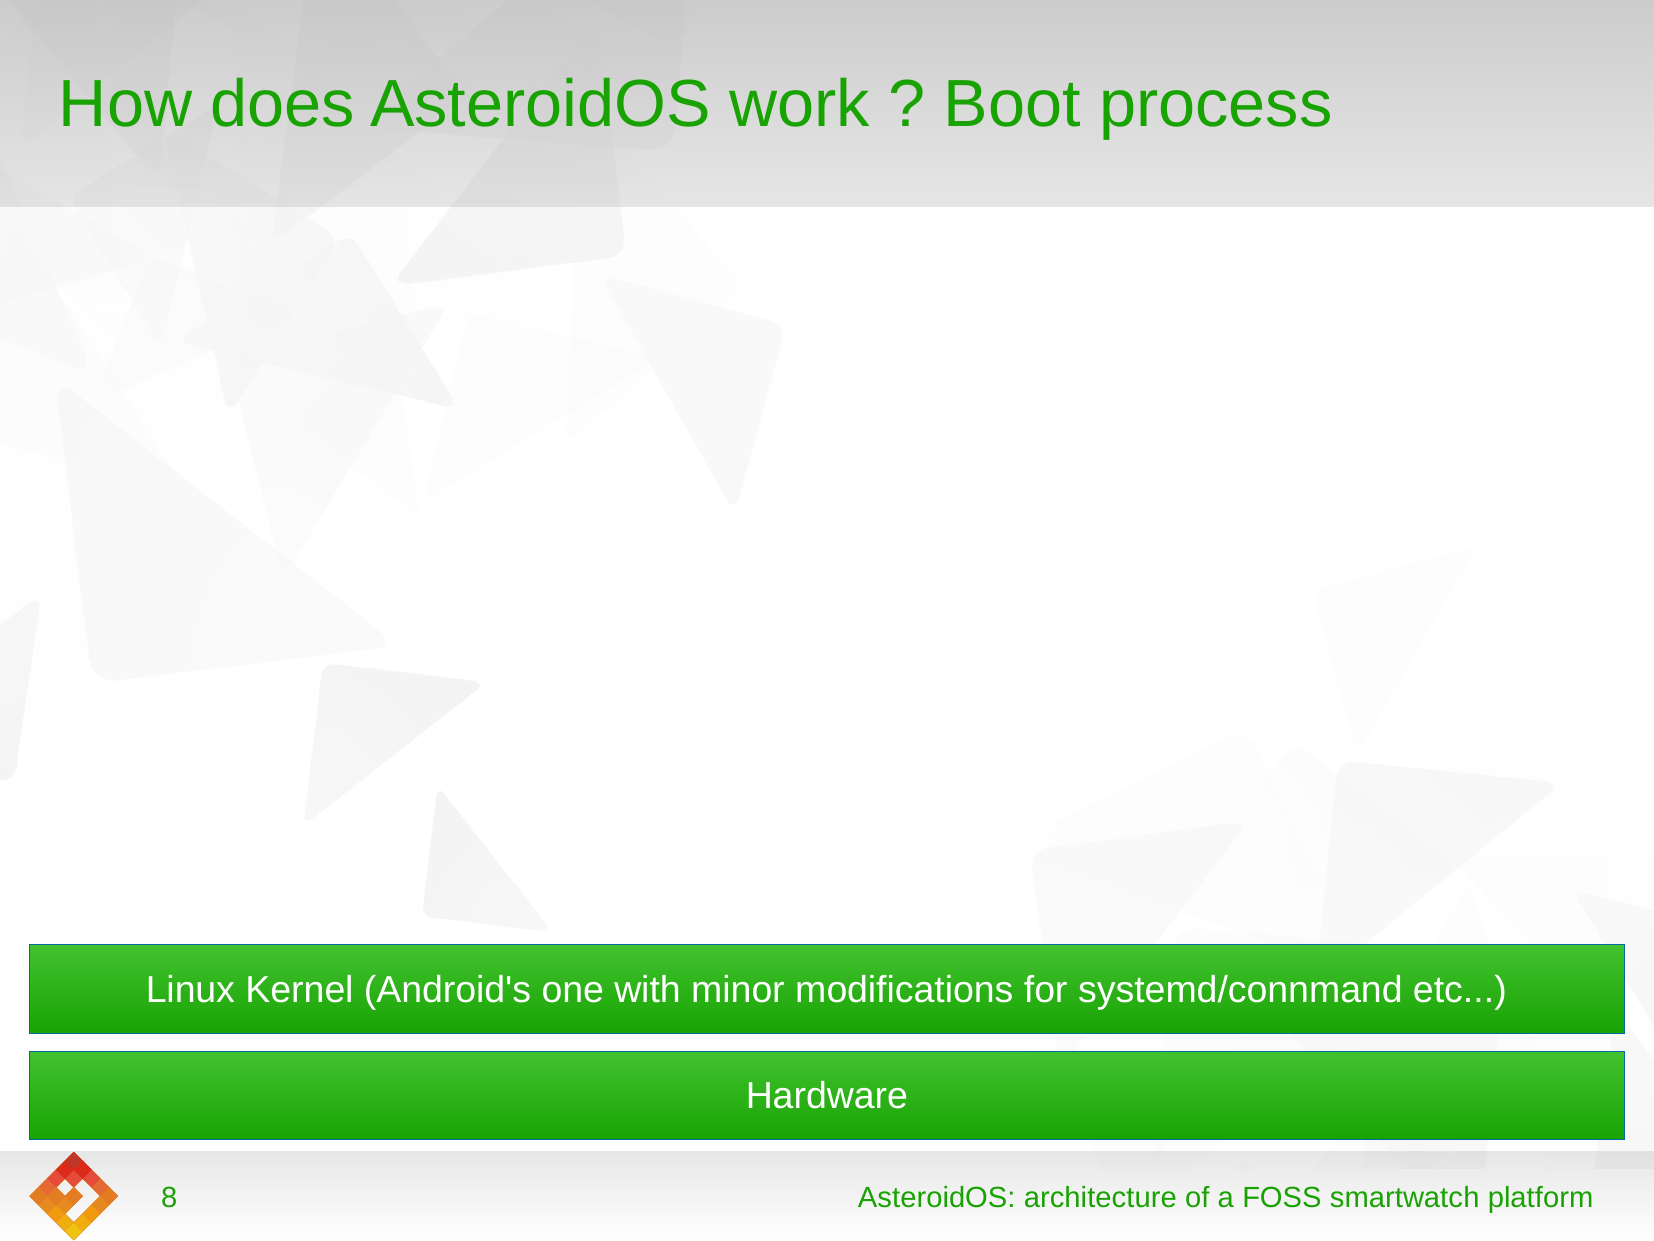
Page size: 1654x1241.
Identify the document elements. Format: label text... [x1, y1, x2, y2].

text_box Hardware [29, 1051, 1625, 1140]
title How does AsteroidOS work ? Boot process [59, 29, 1595, 178]
picture [0, 0, 783, 931]
text_box Linux Kernel (Android's one with minor modifications for systemd/connmand etc...) [29, 944, 1625, 1034]
picture [915, 548, 1654, 1169]
